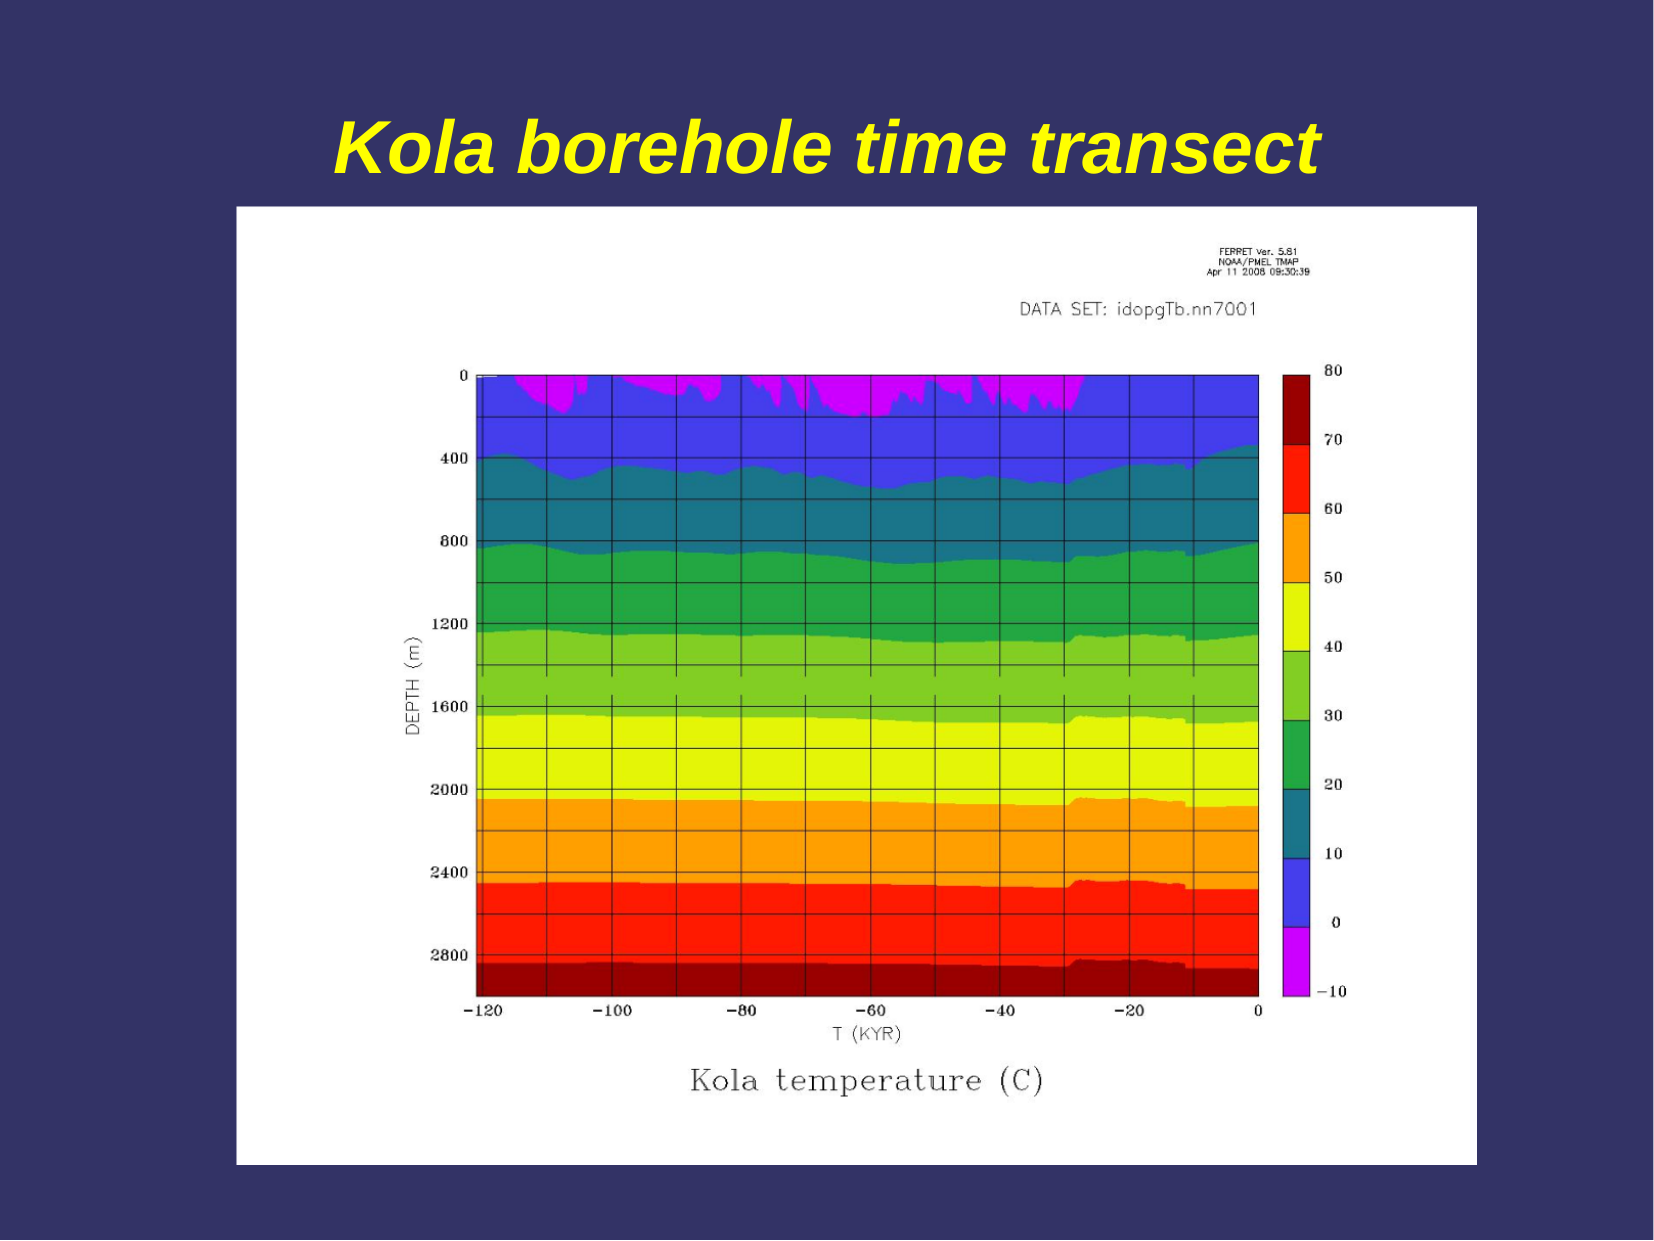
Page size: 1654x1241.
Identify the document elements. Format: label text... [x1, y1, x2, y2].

picture [236, 206, 1477, 1165]
title Kola borehole time transect [121, 57, 1534, 243]
